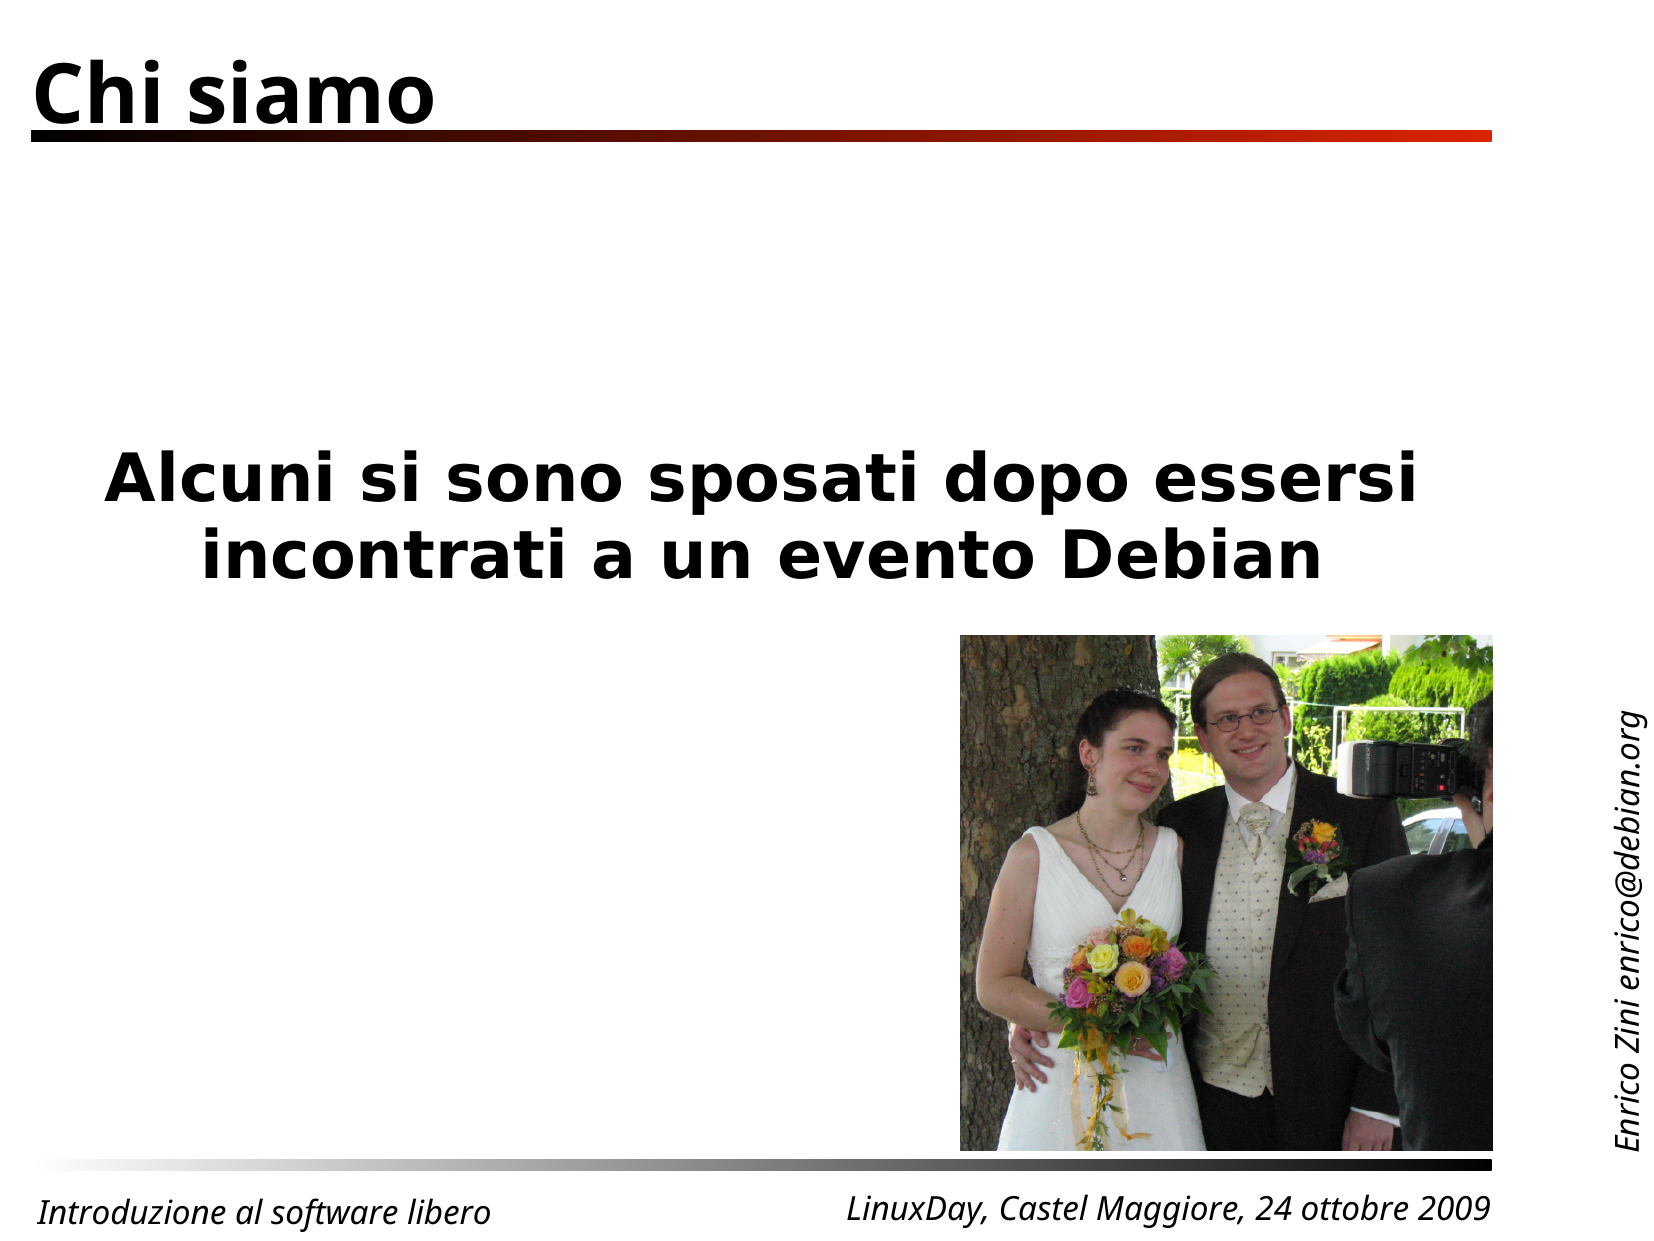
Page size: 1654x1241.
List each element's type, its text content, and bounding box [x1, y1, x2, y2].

text_box Alcuni si sono sposati dopo essersi incontrati a un evento Debian [30, 439, 1495, 595]
picture [960, 635, 1493, 1151]
text_box Chi siamo [31, 34, 1438, 168]
